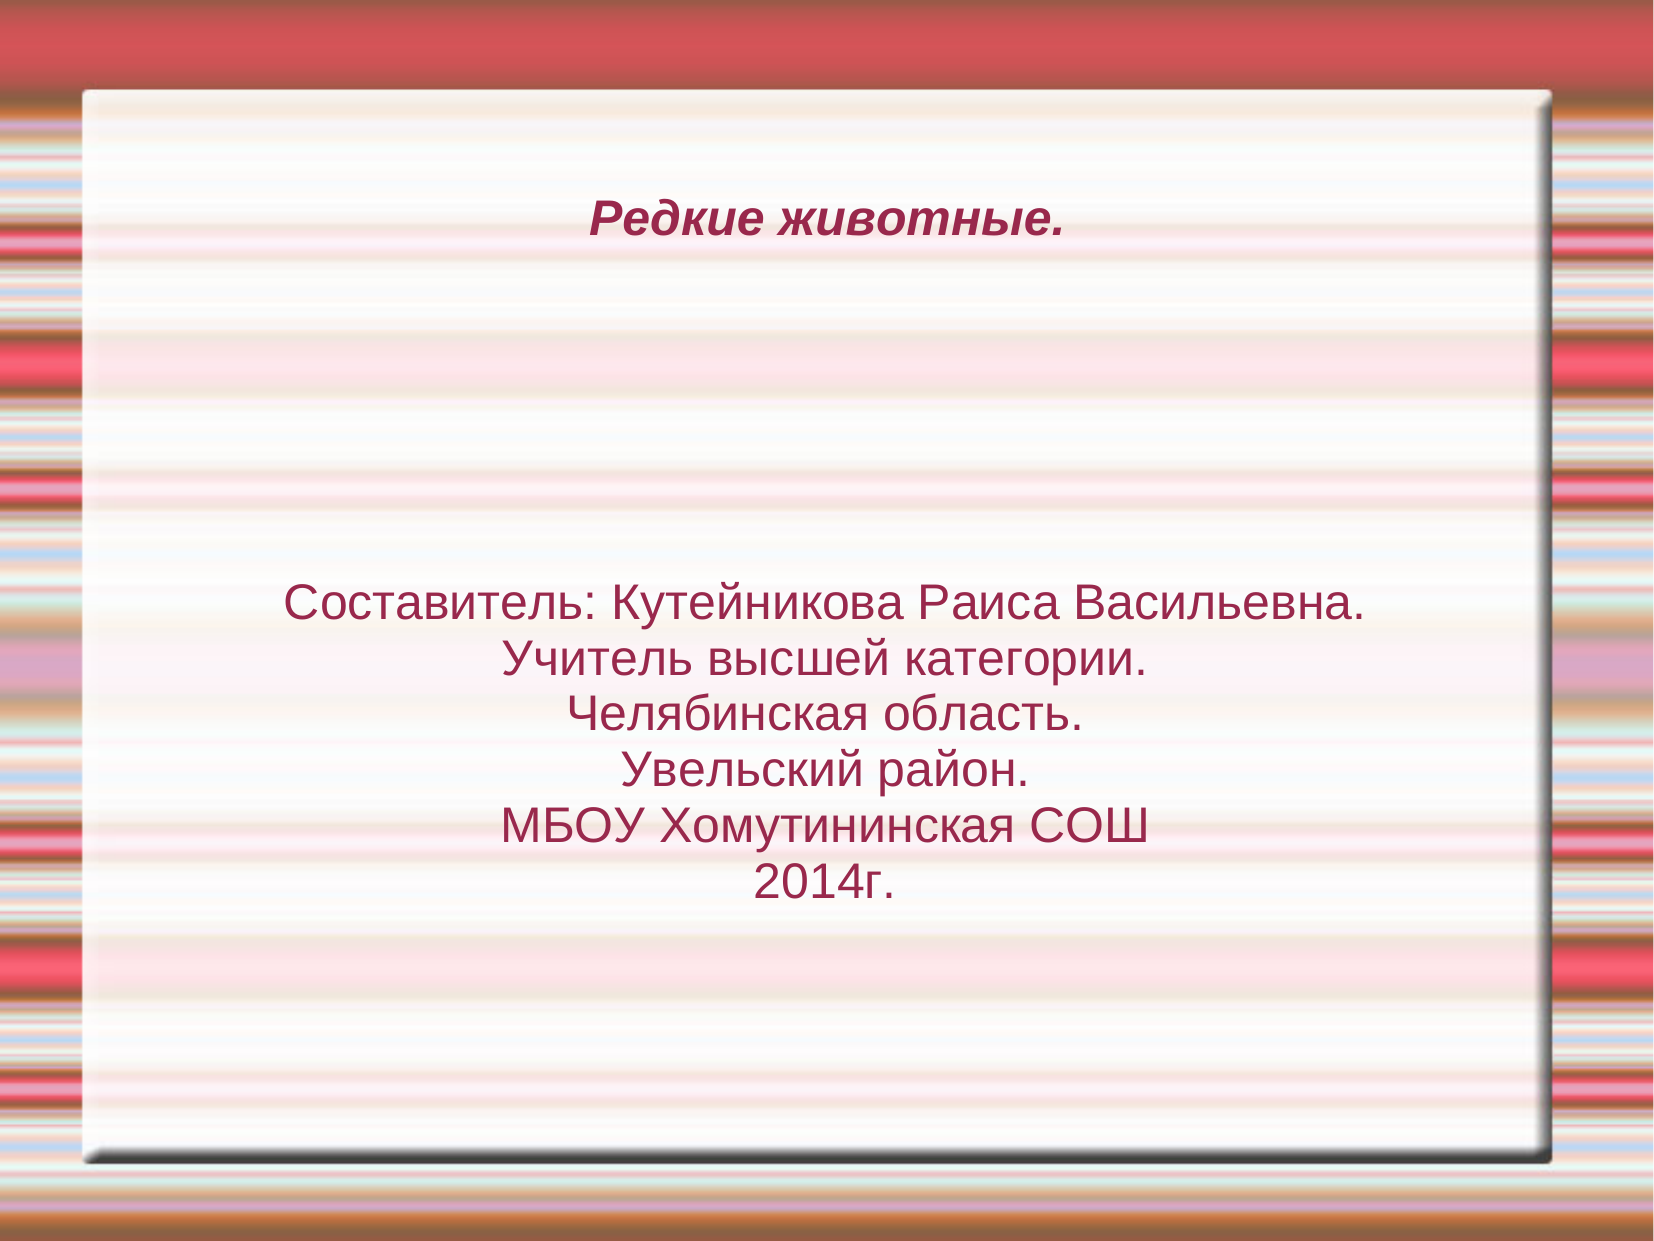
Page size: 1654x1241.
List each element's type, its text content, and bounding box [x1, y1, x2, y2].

title Редкие животные. [121, 114, 1534, 322]
picture [0, 0, 1654, 1241]
subtitle Составитель: Кутейникова Раиса Васильевна. Учитель высшей категории. Челябинская область. Увельский район. МБОУ Хомутининская СОШ 2014г. [134, 350, 1516, 1132]
